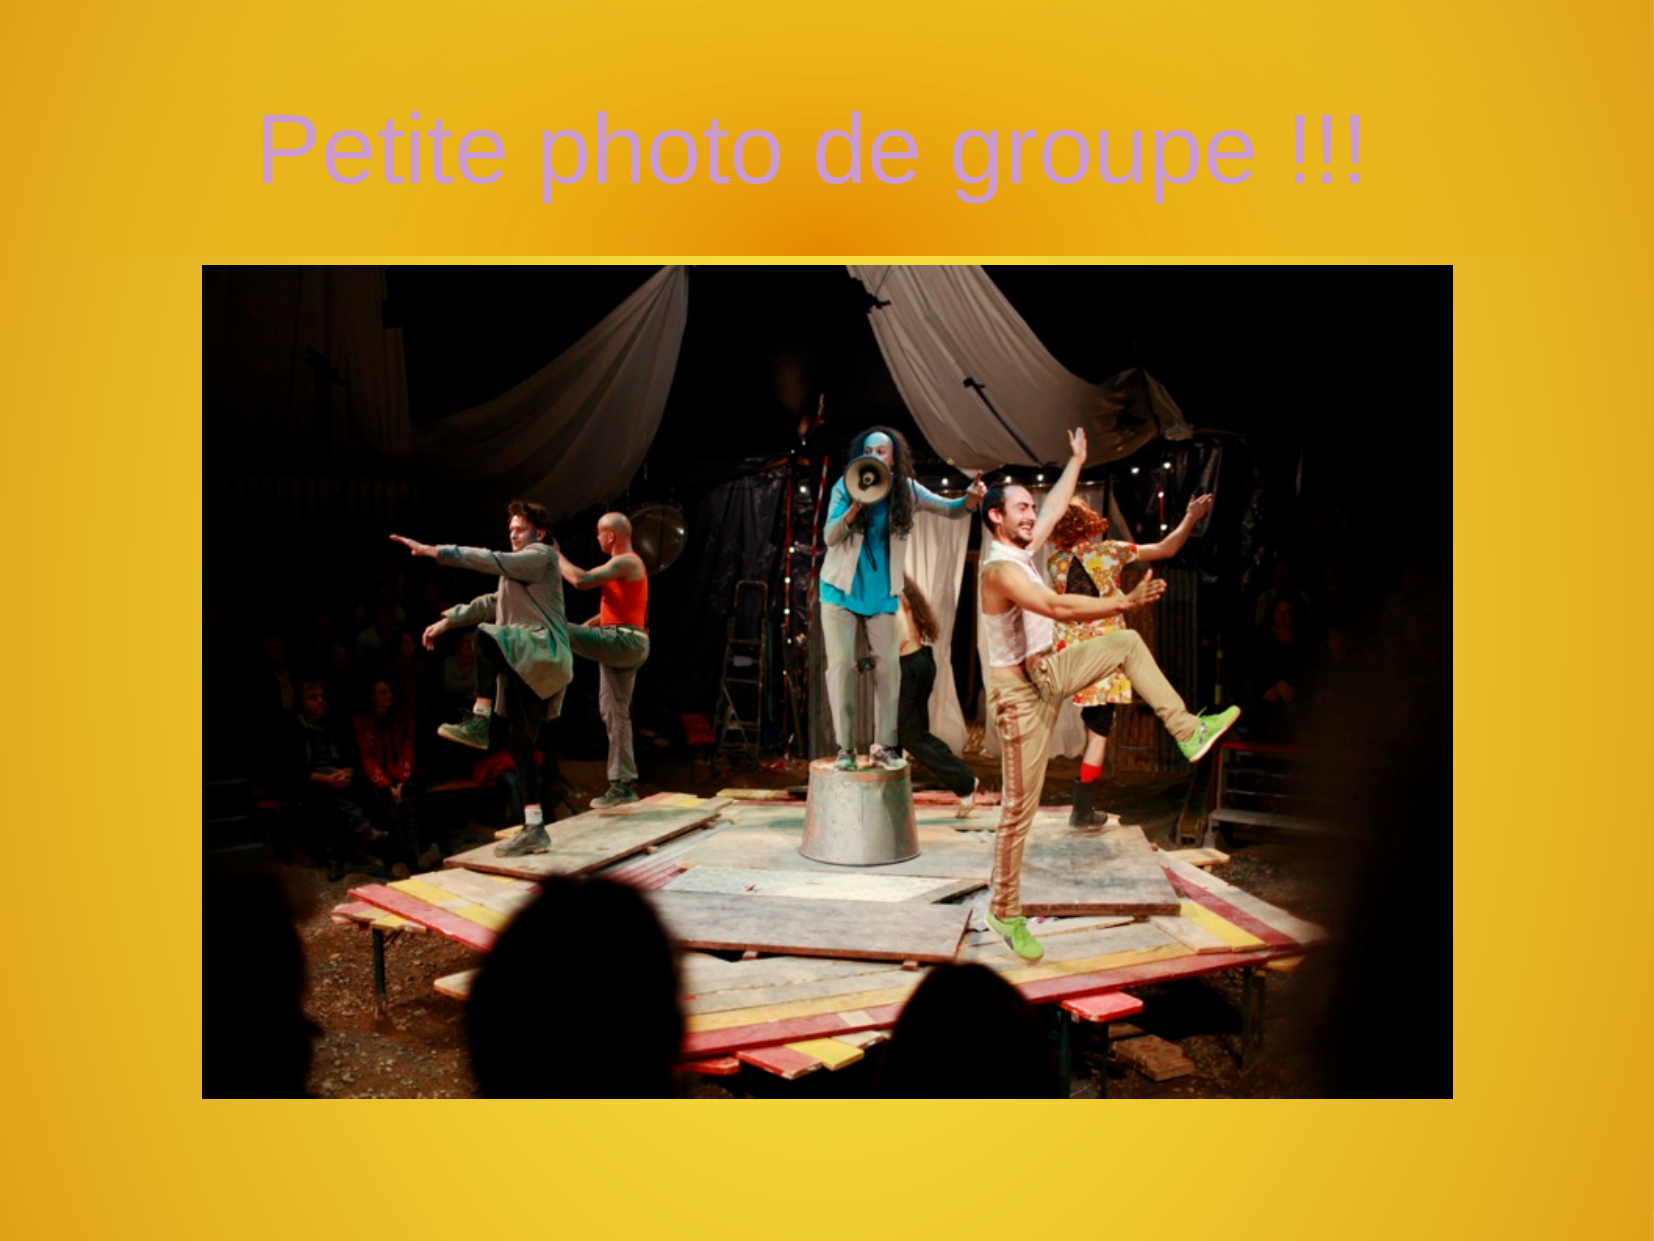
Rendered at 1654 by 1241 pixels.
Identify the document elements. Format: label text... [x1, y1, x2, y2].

title Petite photo de groupe !!! [82, 47, 1571, 252]
picture [202, 265, 1453, 1099]
